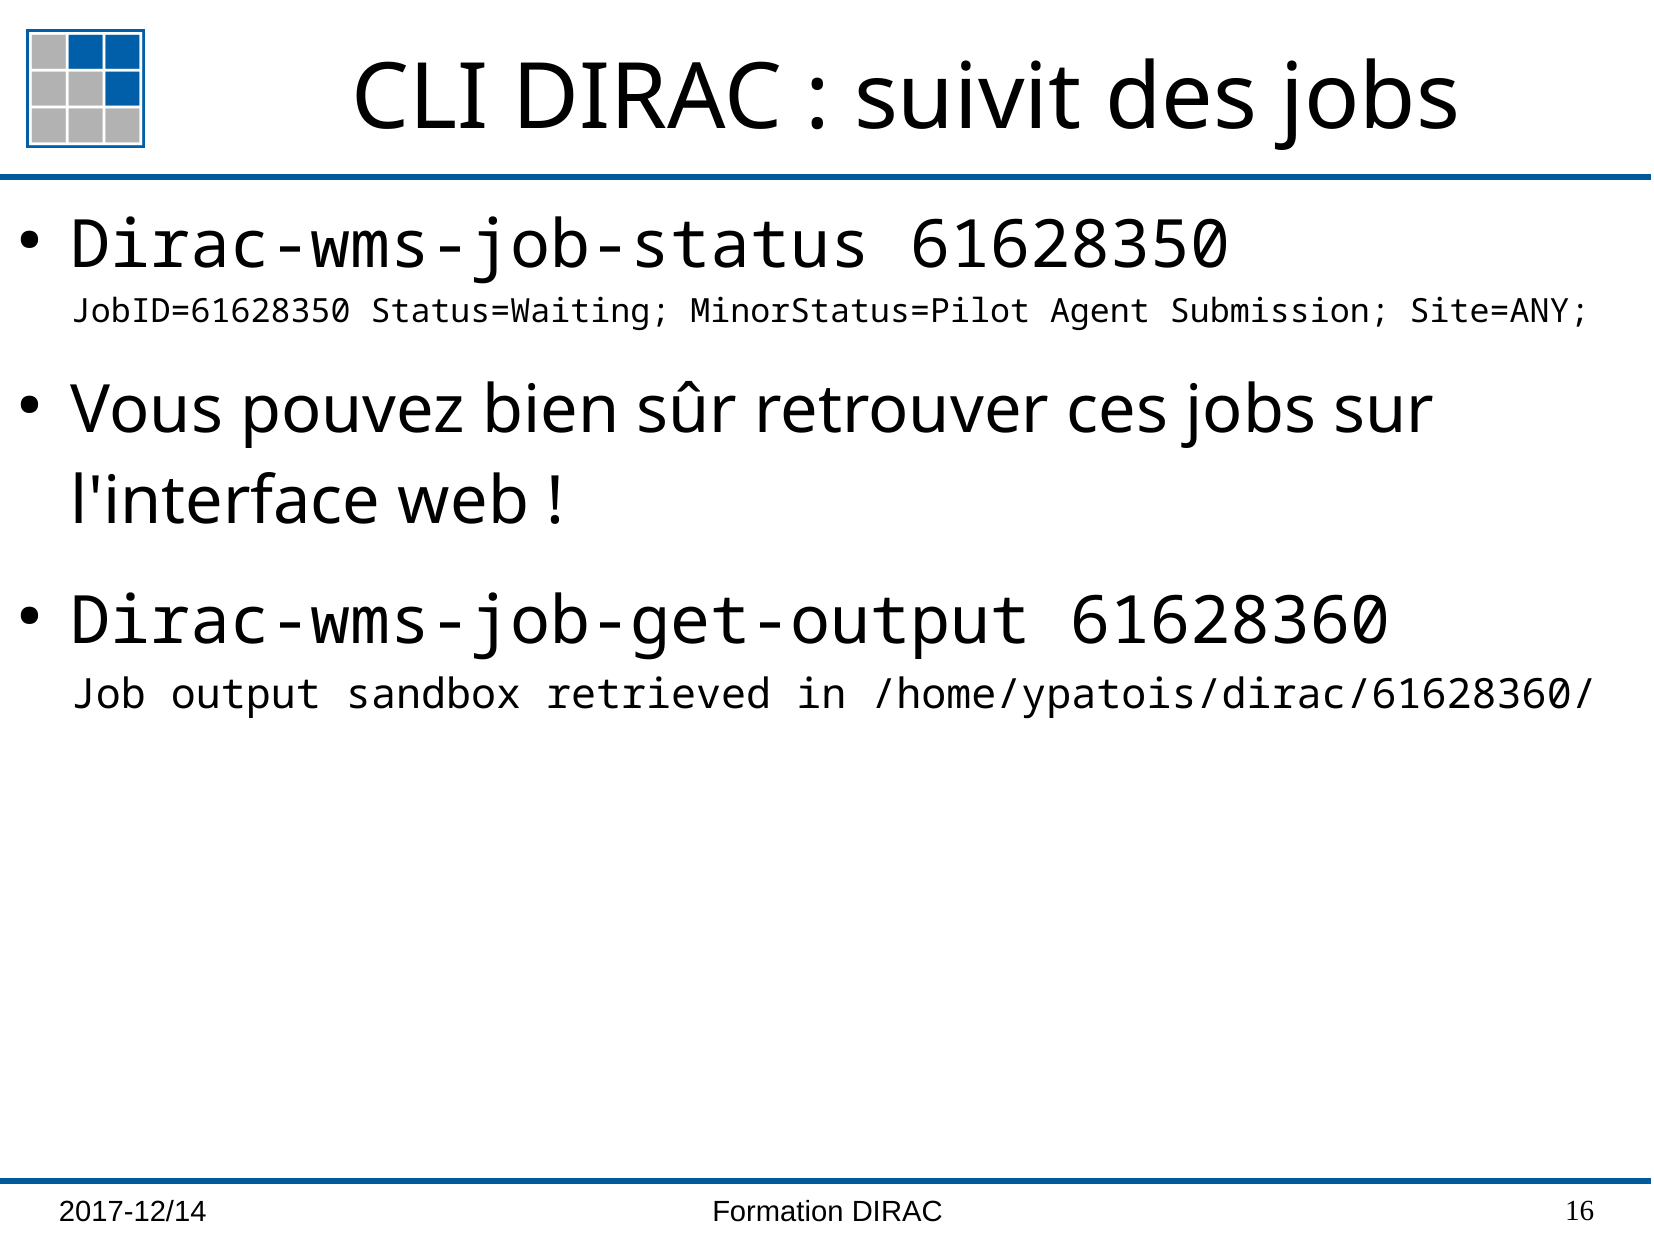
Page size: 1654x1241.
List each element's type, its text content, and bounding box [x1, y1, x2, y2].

title CLI DIRAC : suivit des jobs [162, 43, 1651, 144]
picture [26, 29, 145, 148]
list Dirac-wms-job-status 61628350 JobID=61628350 Status=Waiting; MinorStatus=Pilot Agent Submission; Site=ANY; Vous pouvez bien sûr retrouver ces jobs sur l'interface web ! Dirac-wms-job-get-output 61628360 Job output sandbox retrieved in /home/ypatois/dirac/61628360/ [0, 196, 1639, 1167]
